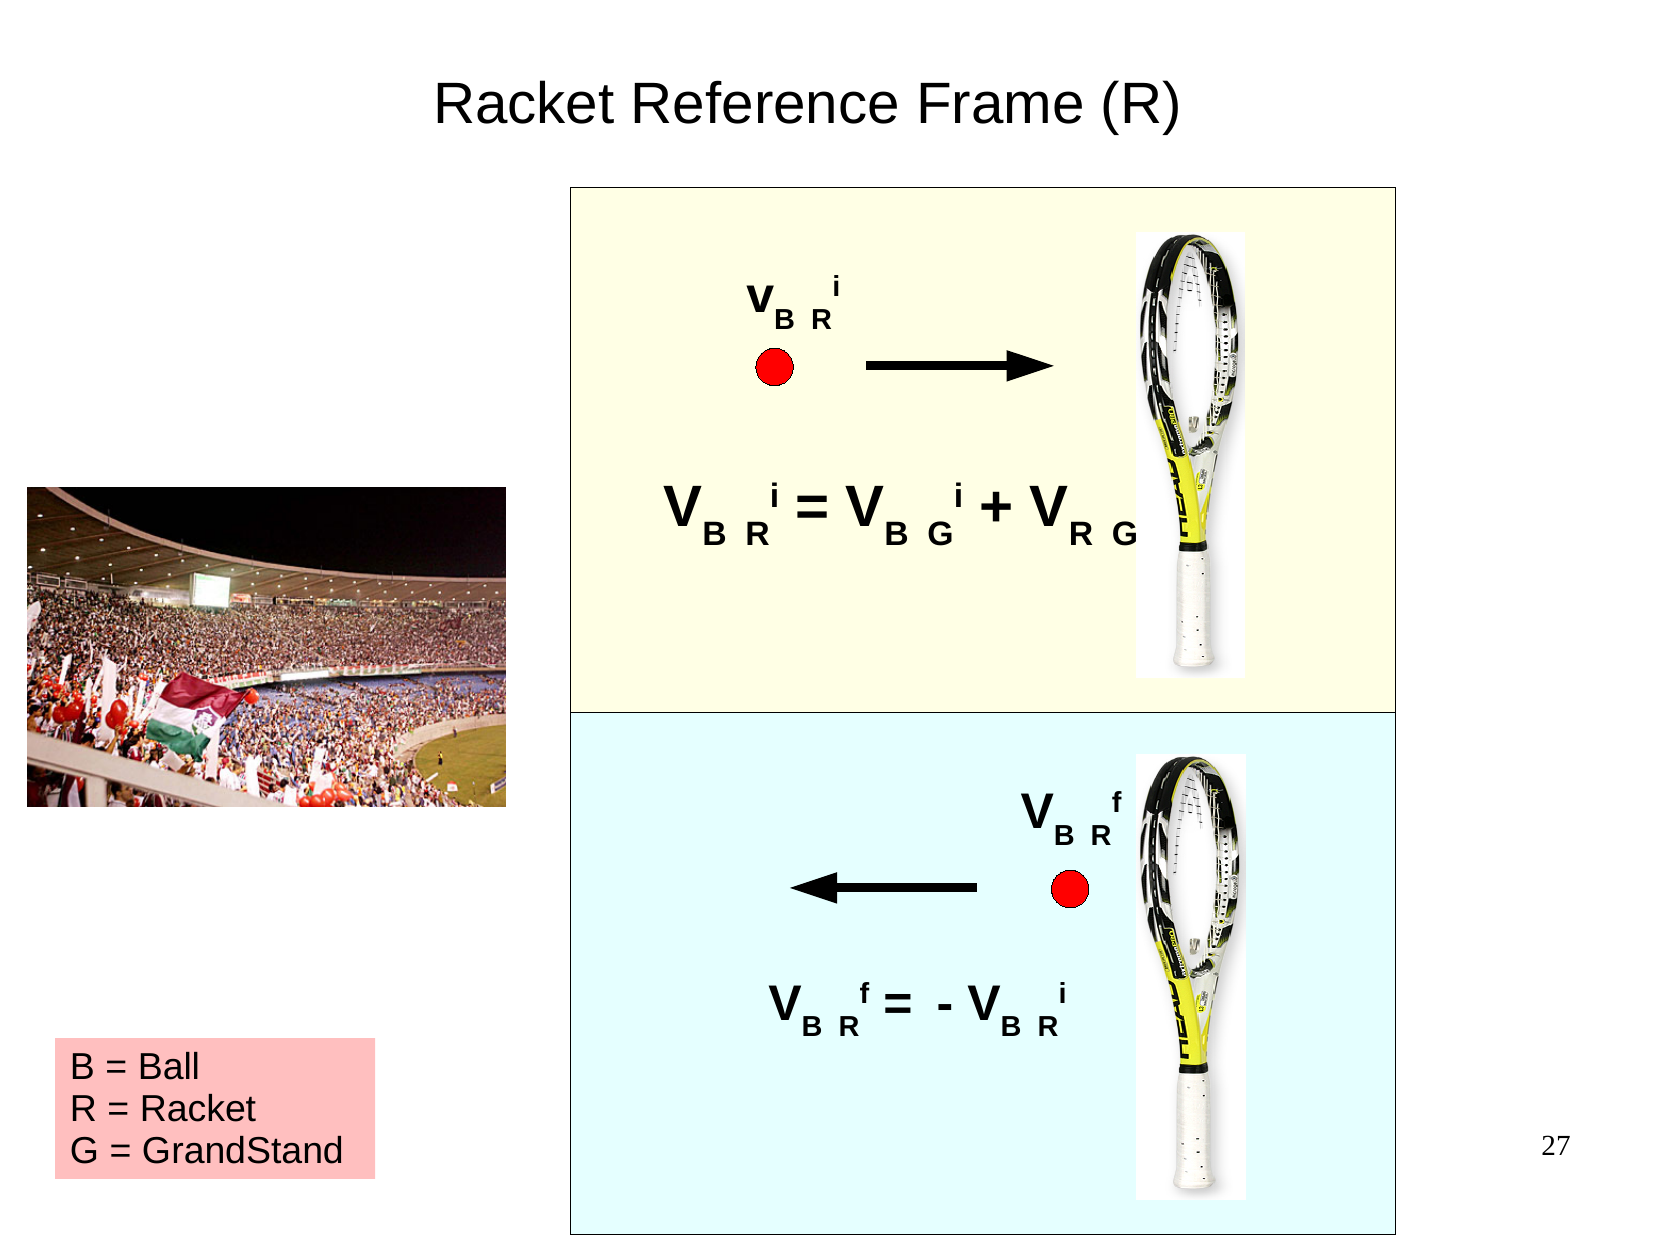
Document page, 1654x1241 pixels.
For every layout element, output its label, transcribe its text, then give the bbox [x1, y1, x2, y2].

text_box VB Rf = - VB Ri [739, 967, 1082, 1051]
text_box Racket Reference Frame (R) [418, 63, 1319, 144]
text_box [570, 187, 1396, 1235]
text_box B = Ball R = Racket G = GrandStand [55, 1038, 376, 1179]
text_box VB Rf [991, 776, 1136, 859]
picture [1136, 232, 1245, 678]
picture [1136, 754, 1246, 1201]
text_box VB Ri = VB Gi + VR G [648, 466, 1155, 561]
text_box vB Ri [731, 260, 856, 343]
picture [27, 487, 506, 807]
